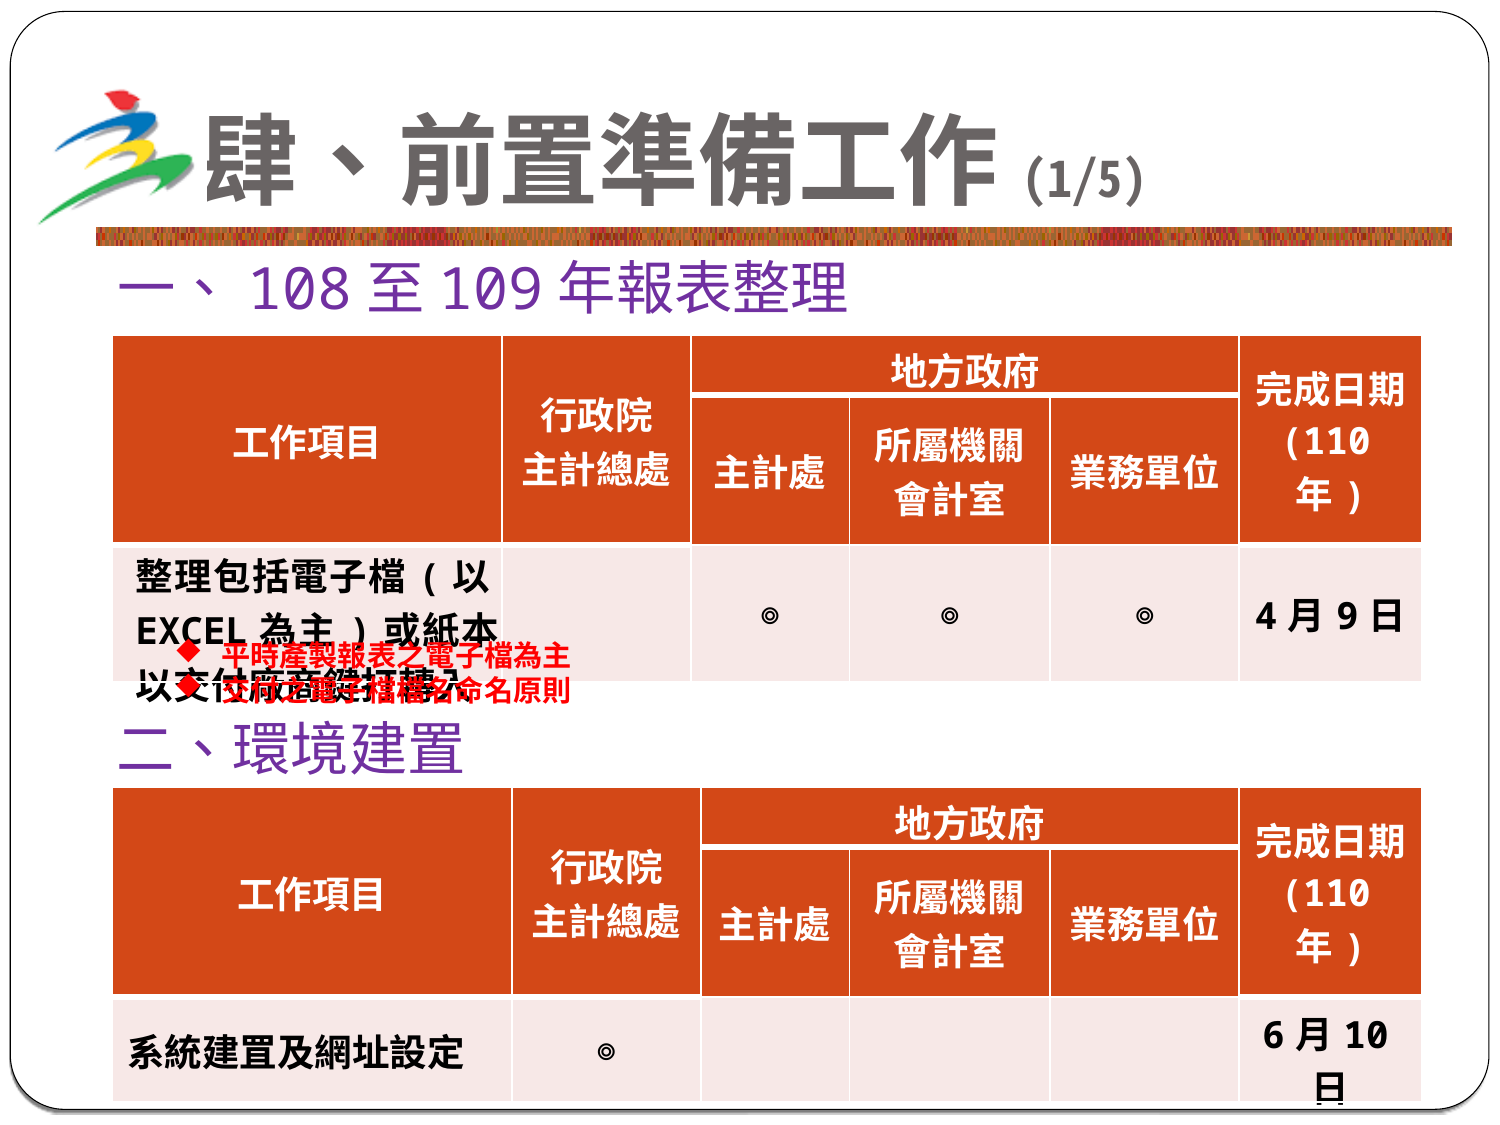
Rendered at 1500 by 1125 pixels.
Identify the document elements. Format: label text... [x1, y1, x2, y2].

table_cell 4月9日 [1240, 548, 1421, 681]
table_cell 業務單位 [1051, 850, 1238, 996]
table_cell 所屬機關會計室 [850, 850, 1049, 996]
table_header 行政院 主計總處 [513, 790, 700, 994]
table_cell [702, 998, 849, 1101]
table_header 完成日期 (110年) [1240, 788, 1421, 994]
table_cell 主計處 [692, 398, 849, 544]
table_cell 6月10日 [1240, 1000, 1421, 1101]
table_header 行政院 主計總處 [503, 336, 690, 542]
table_cell 6月10日 [1321, 1089, 1338, 1098]
title 肆、前置準備工作(1/5) [183, 45, 1459, 233]
table_header 工作項目 [113, 790, 511, 994]
table_header 工作項目 [113, 336, 501, 542]
table_cell 系統建罝及網址設定 [113, 1000, 511, 1101]
text_box 一、108至109年報表整理 [102, 243, 1294, 329]
table_cell [503, 548, 690, 681]
table_cell 所屬機關會計室 [850, 398, 1049, 544]
table_cell ◎ [1051, 546, 1238, 681]
text_box 平時產製報表之電子檔為主 交付之電子檔檔名命名原則 [159, 630, 668, 715]
table_header 完成日期 (110年) [1240, 336, 1421, 542]
table_cell ◎ [692, 546, 849, 681]
table_cell 6月10日 [1321, 1077, 1338, 1085]
table_cell ◎ [513, 1000, 700, 1101]
table_cell 業務單位 [1051, 398, 1238, 544]
picture [21, 66, 1452, 266]
table_header 地方政府 [702, 788, 1238, 844]
table_cell 主計處 [702, 850, 849, 996]
table_cell [1051, 998, 1238, 1101]
table_cell 整理包括電子檔(以EXCEL為主)或紙本，以交付廠商鍵打轉入 [113, 548, 501, 681]
table_cell ◎ [850, 546, 1049, 681]
text_box 二、環境建置 [101, 704, 1069, 790]
table_cell [850, 998, 1049, 1101]
table_header 地方政府 [692, 336, 1238, 392]
